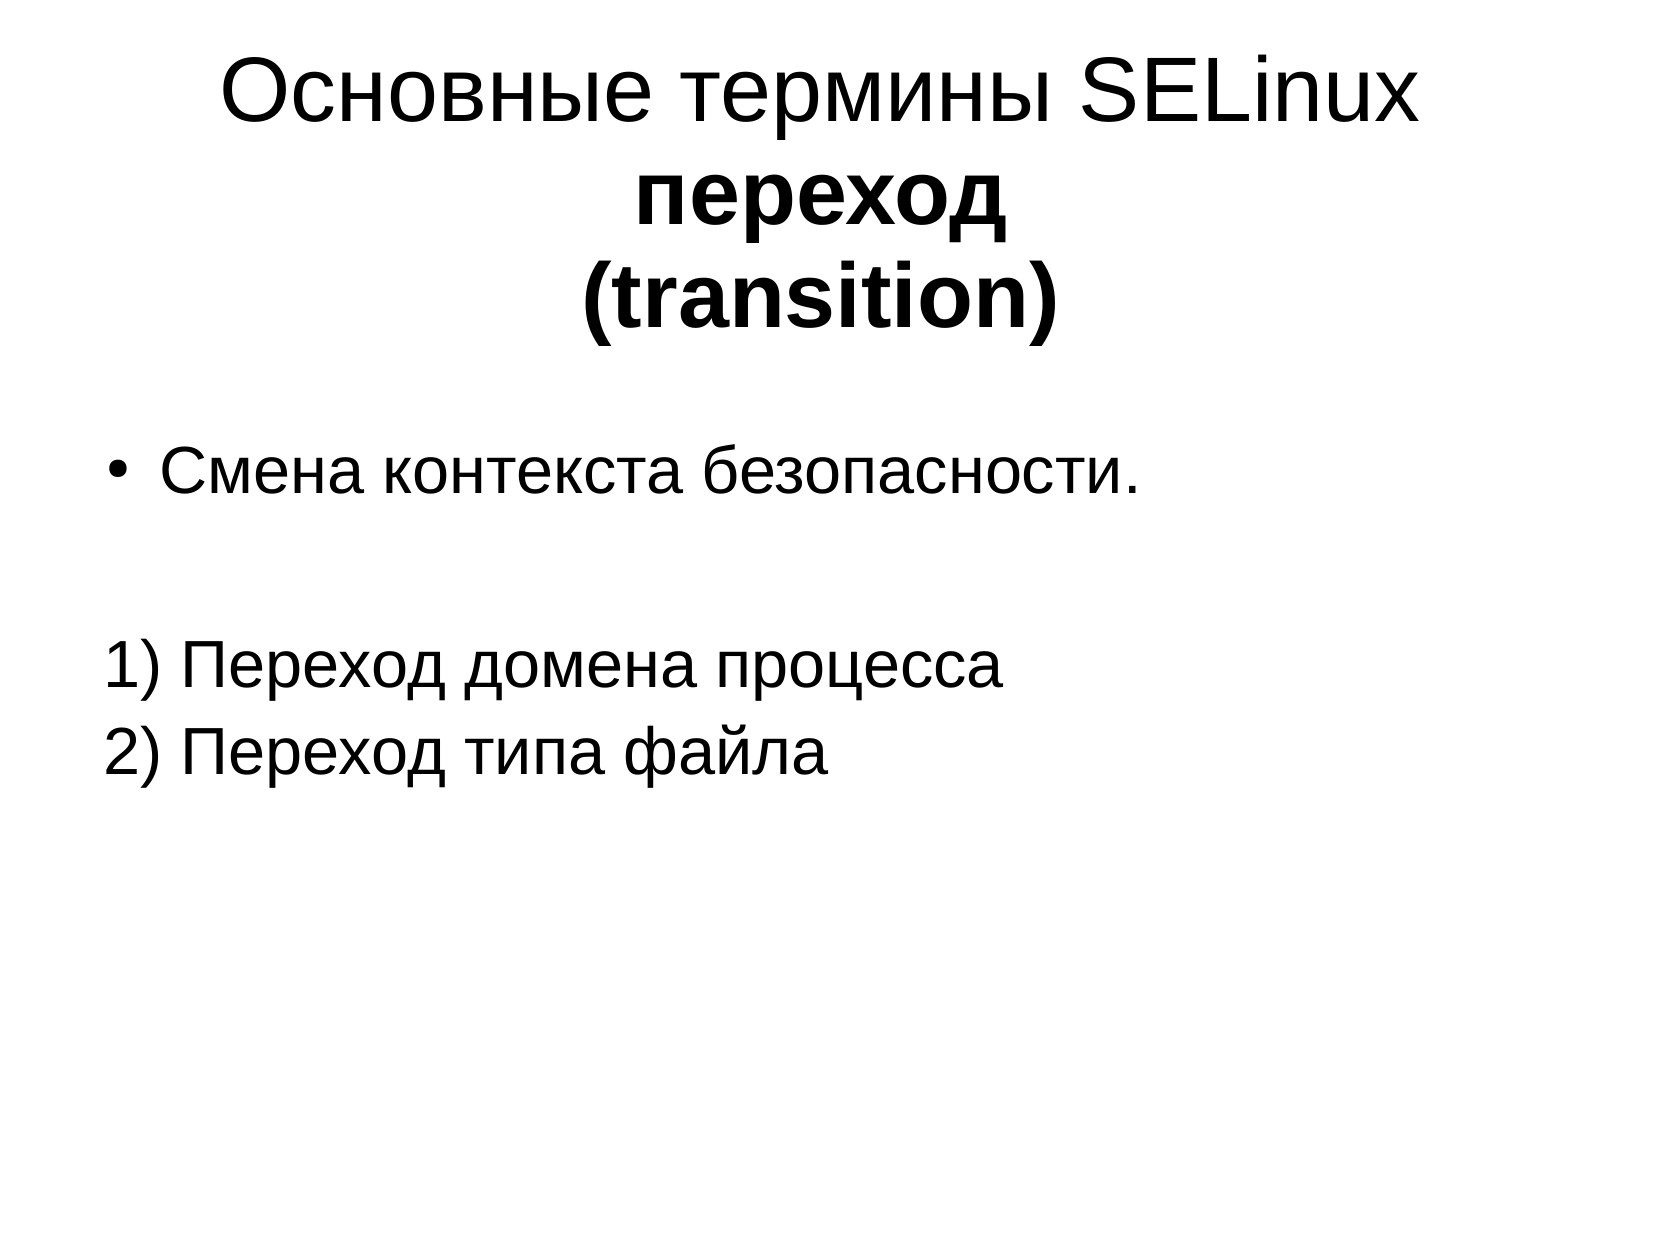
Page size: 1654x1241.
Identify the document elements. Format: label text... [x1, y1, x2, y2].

title Основные термины SELinux переход (transition) [76, 38, 1565, 347]
text_box 1) Переход домена процесса 2) Переход типа файла [88, 620, 1565, 857]
list Смена контекста безопасности. [88, 432, 1577, 857]
